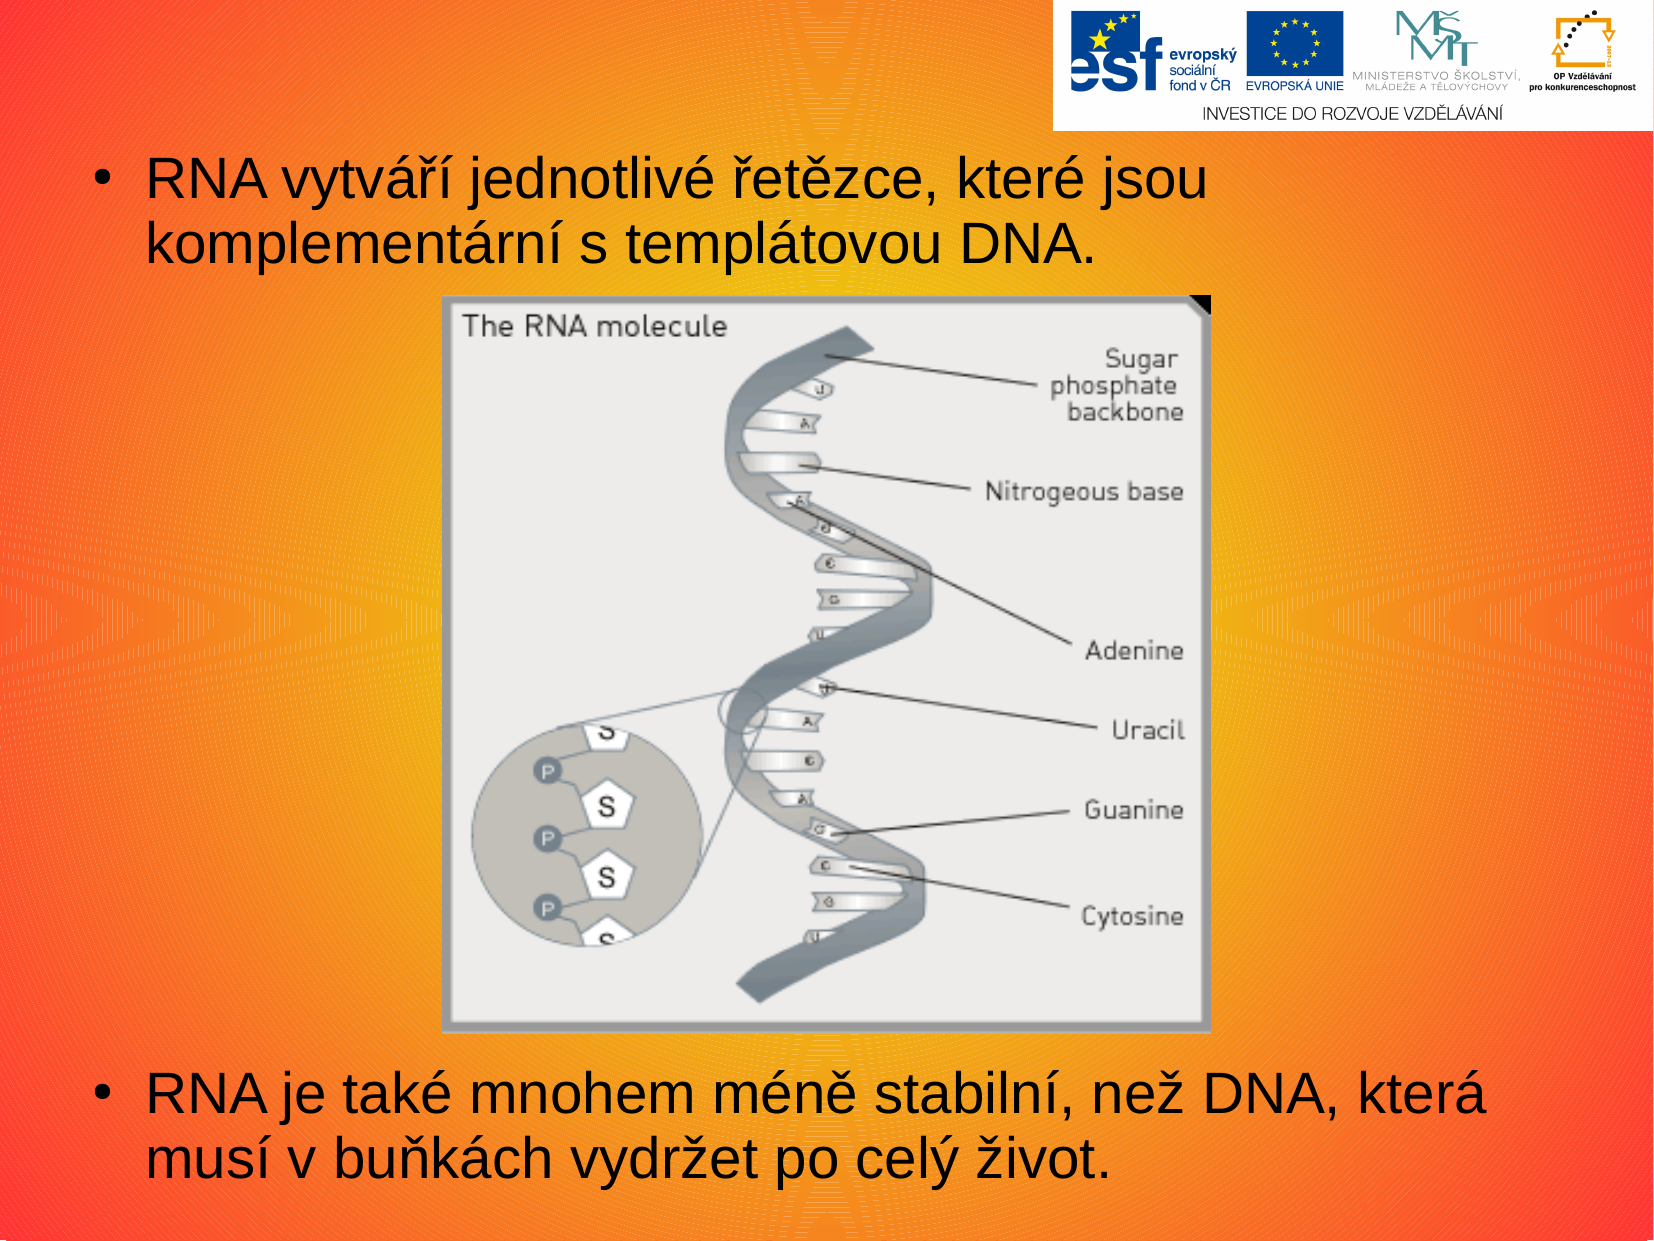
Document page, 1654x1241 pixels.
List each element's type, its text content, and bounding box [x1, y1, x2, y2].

picture [1053, 0, 1654, 131]
list RNA vytváří jednotlivé řetězce, které jsou komplementární s templátovou DNA. RNA je také mnohem méně stabilní, než DNA, která musí v buňkách vydržet po celý život. [74, 145, 1563, 1189]
picture [442, 295, 1211, 1034]
